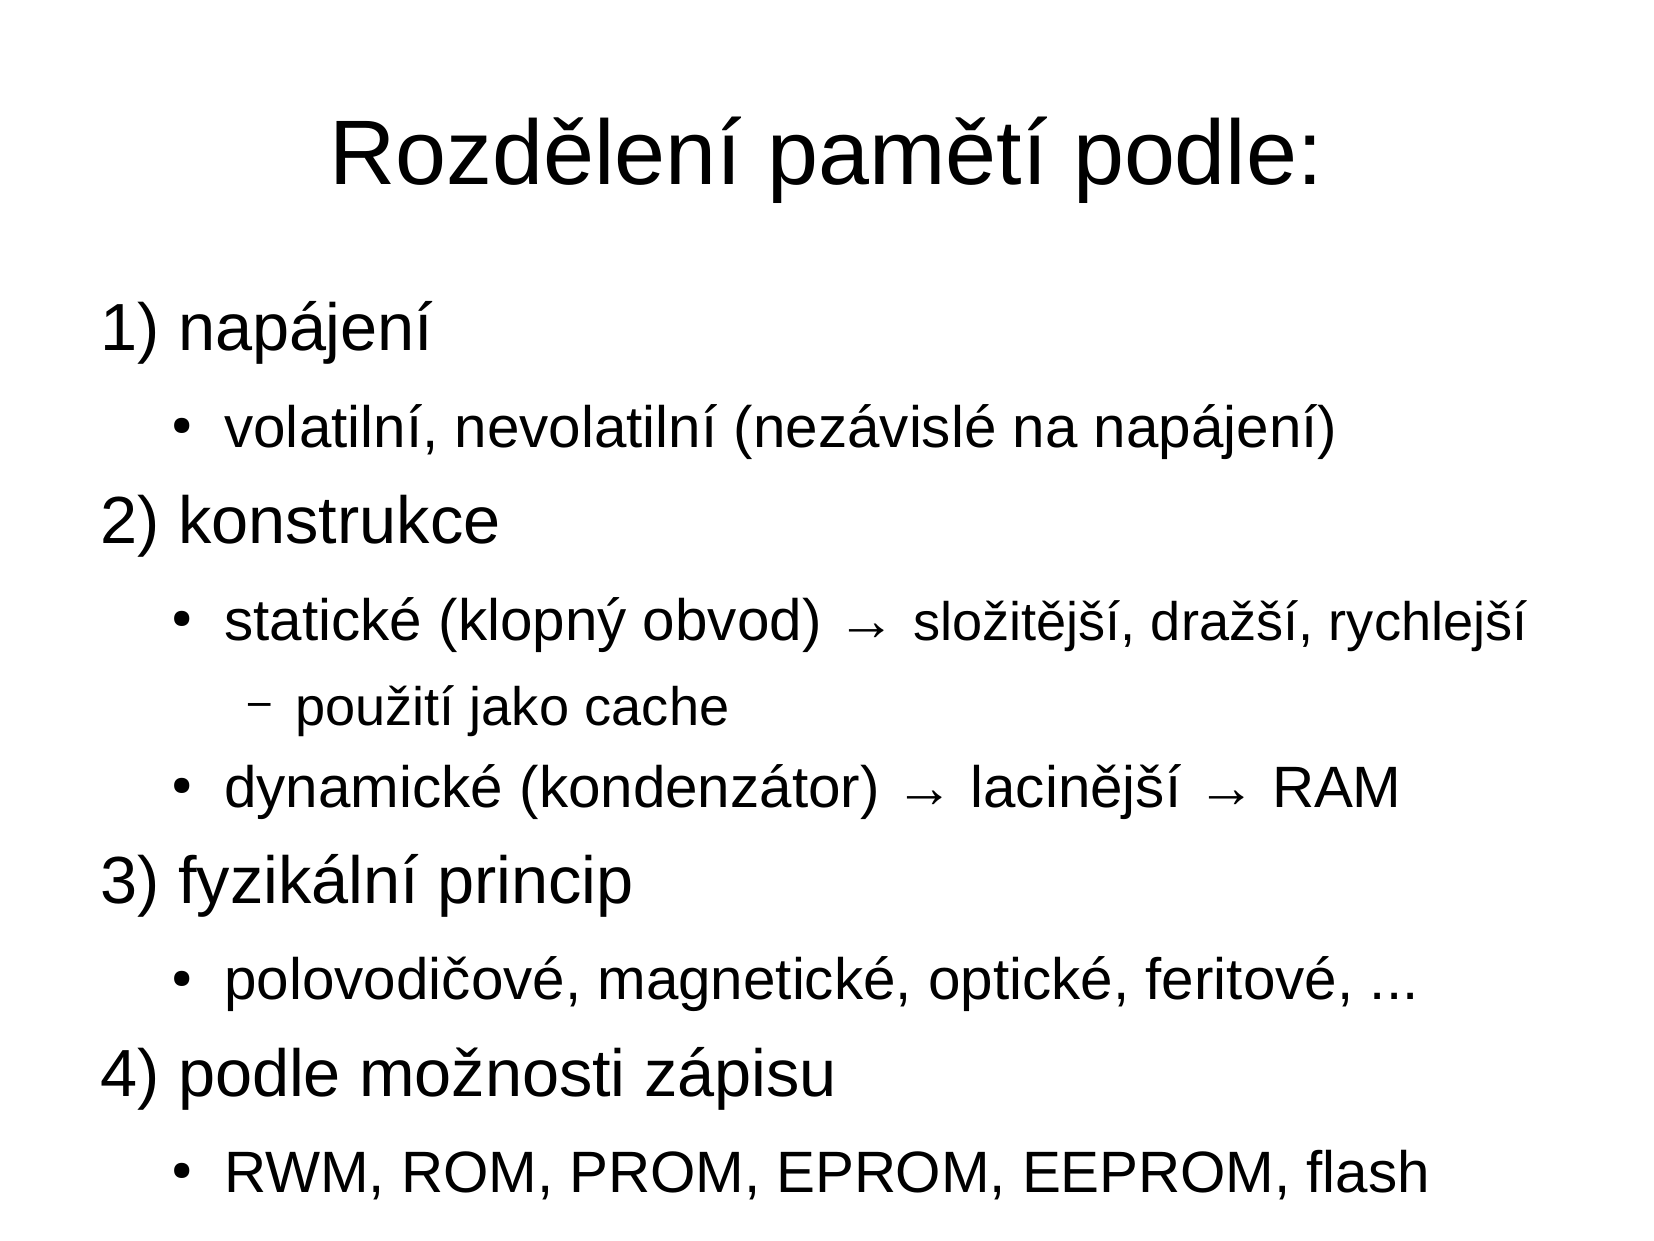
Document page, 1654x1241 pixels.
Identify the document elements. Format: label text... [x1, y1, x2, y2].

title Rozdělení pamětí podle: [82, 56, 1571, 250]
list napájení volatilní, nevolatilní (nezávislé na napájení) konstrukce statické (klopný obvod) → složitější, dražší, rychlejší použití jako cache dynamické (kondenzátor) → lacinější → RAM fyzikální princip polovodičové, magnetické, optické, feritové, ... podle možnosti zápisu RWM, ROM, PROM, EPROM, EEPROM, flash [82, 290, 1571, 1206]
